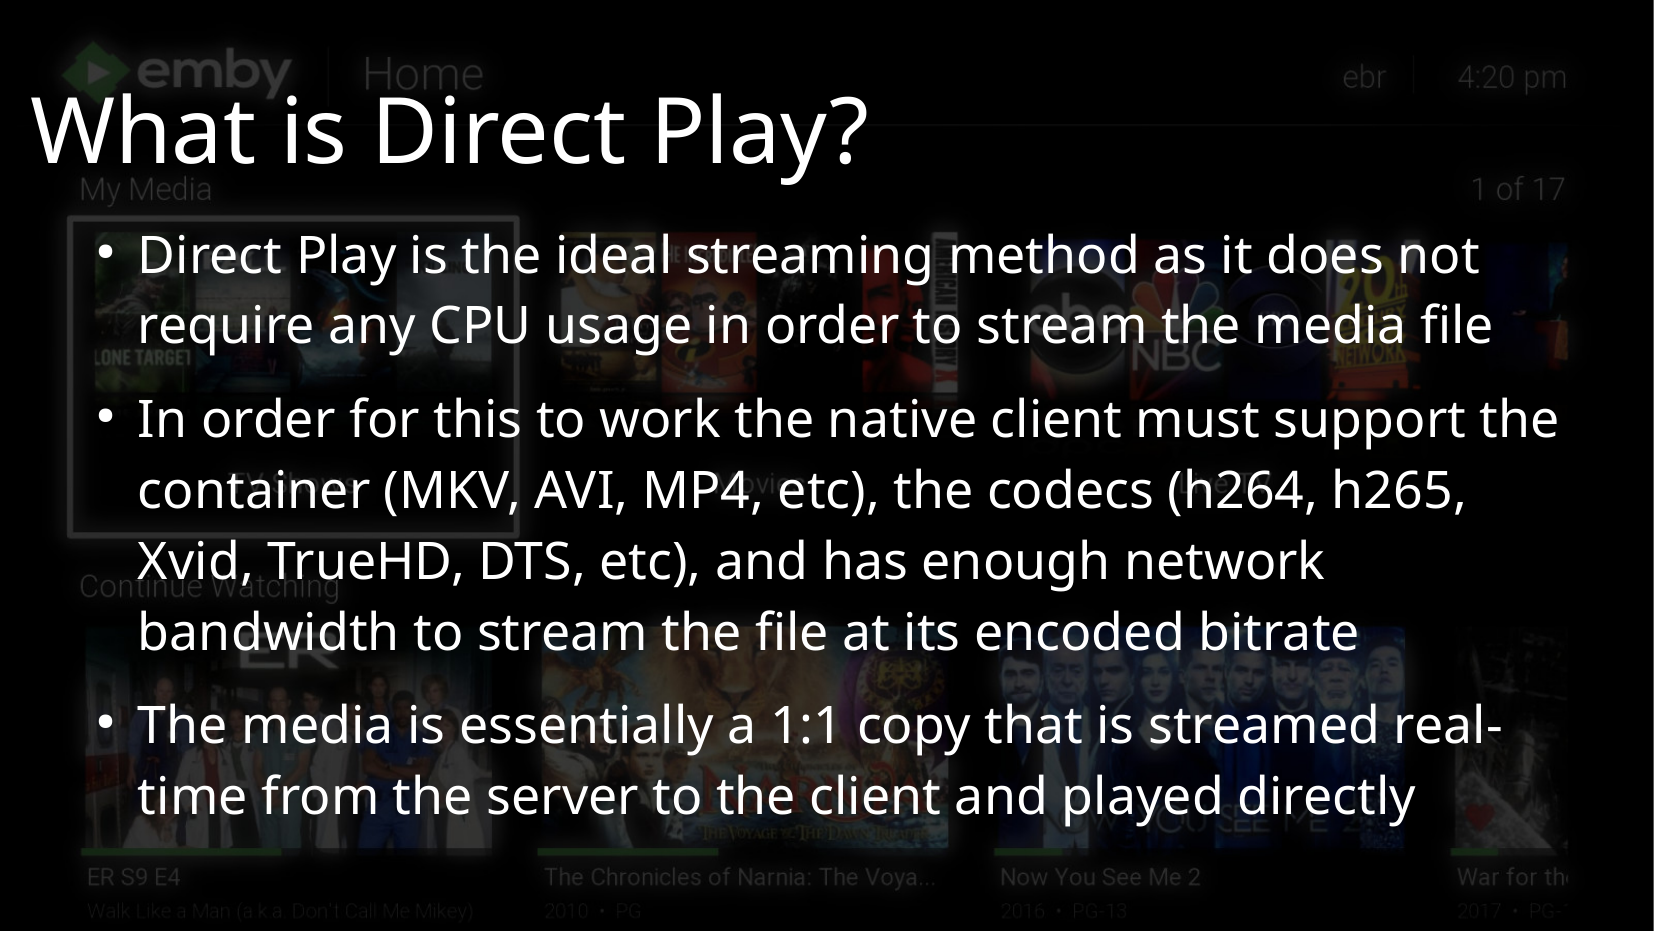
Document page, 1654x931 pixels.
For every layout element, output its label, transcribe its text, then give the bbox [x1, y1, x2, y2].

picture [0, 0, 1654, 931]
title What is Direct Play? [30, 75, 1595, 182]
list Direct Play is the ideal streaming method as it does not require any CPU usage in order to stream the media file In order for this to work the native client must support the container (MKV, AVI, MP4, etc), the codecs (h264, h265, Xvid, TrueHD, DTS, etc), and has enough network bandwidth to stream the file at its encoded bitrate The media is essentially a 1:1 copy that is streamed real-time from the server to the client and played directly [82, 217, 1571, 841]
